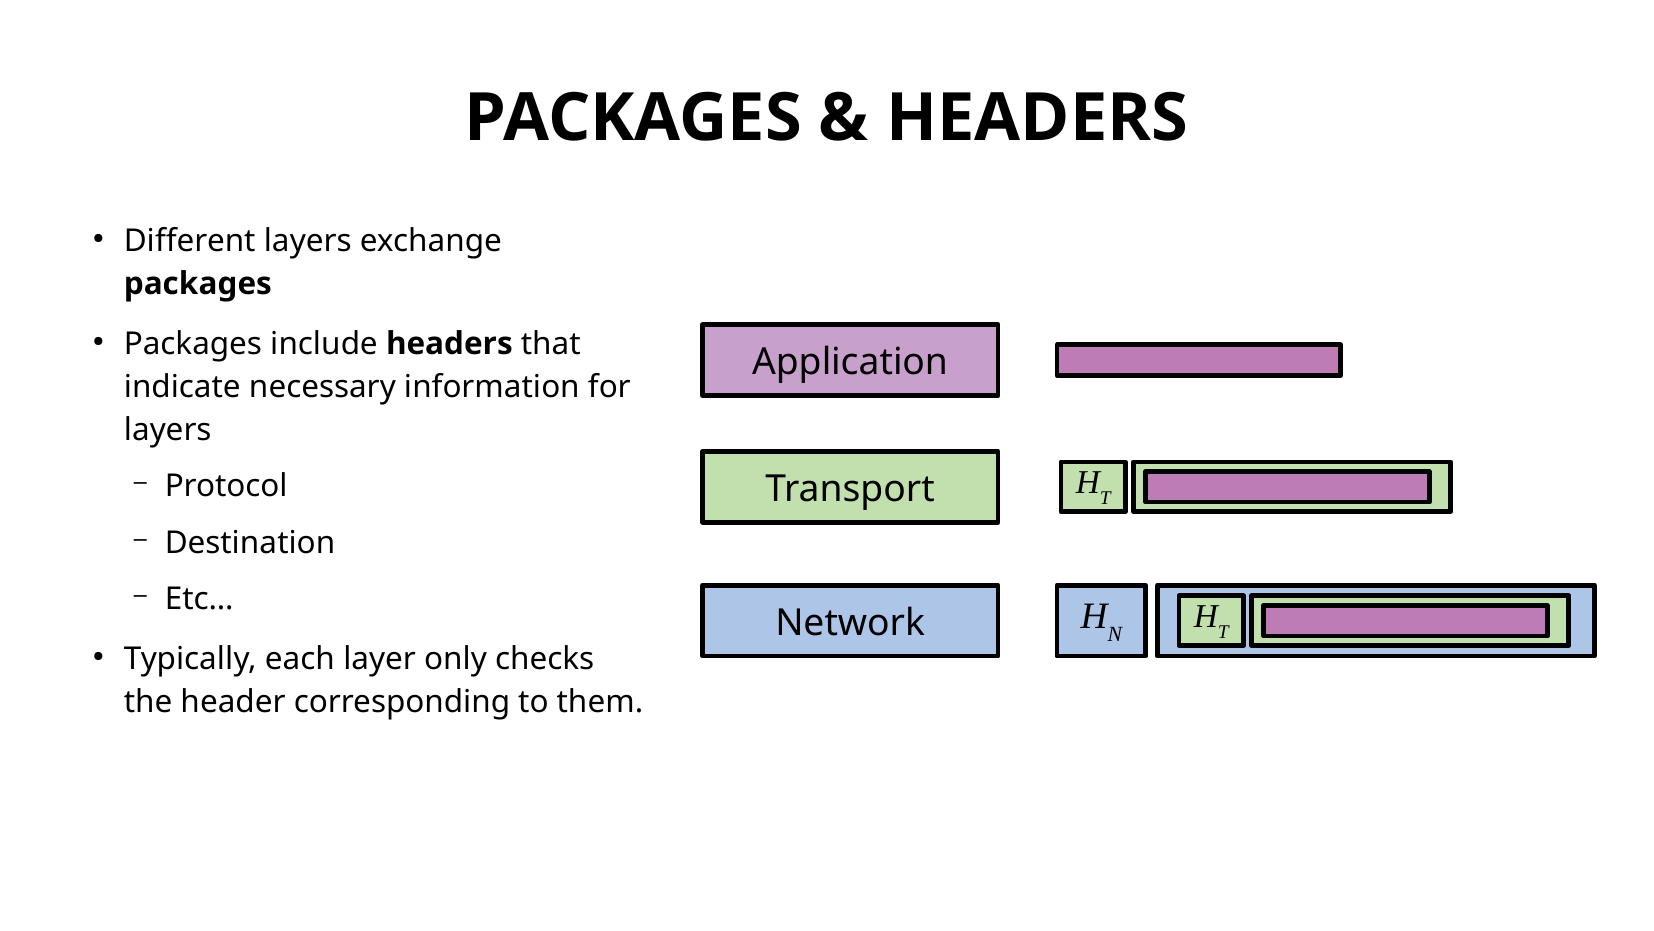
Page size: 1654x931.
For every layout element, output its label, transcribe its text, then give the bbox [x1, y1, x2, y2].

text_box Transport [702, 451, 998, 523]
text_box HT [1060, 461, 1126, 512]
text_box Application [702, 324, 998, 396]
list Different layers exchange packages Packages include headers that indicate necessary information for layers Protocol Destination Etc… Typically, each layer only checks the header corresponding to them. [82, 217, 650, 757]
text_box [1157, 585, 1595, 657]
text_box [1133, 461, 1451, 512]
text_box HN [1056, 585, 1146, 657]
text_box HT [1179, 595, 1244, 646]
text_box [1057, 344, 1341, 376]
text_box Network [702, 585, 998, 657]
title PACKAGES & HEADERS [82, 36, 1571, 193]
